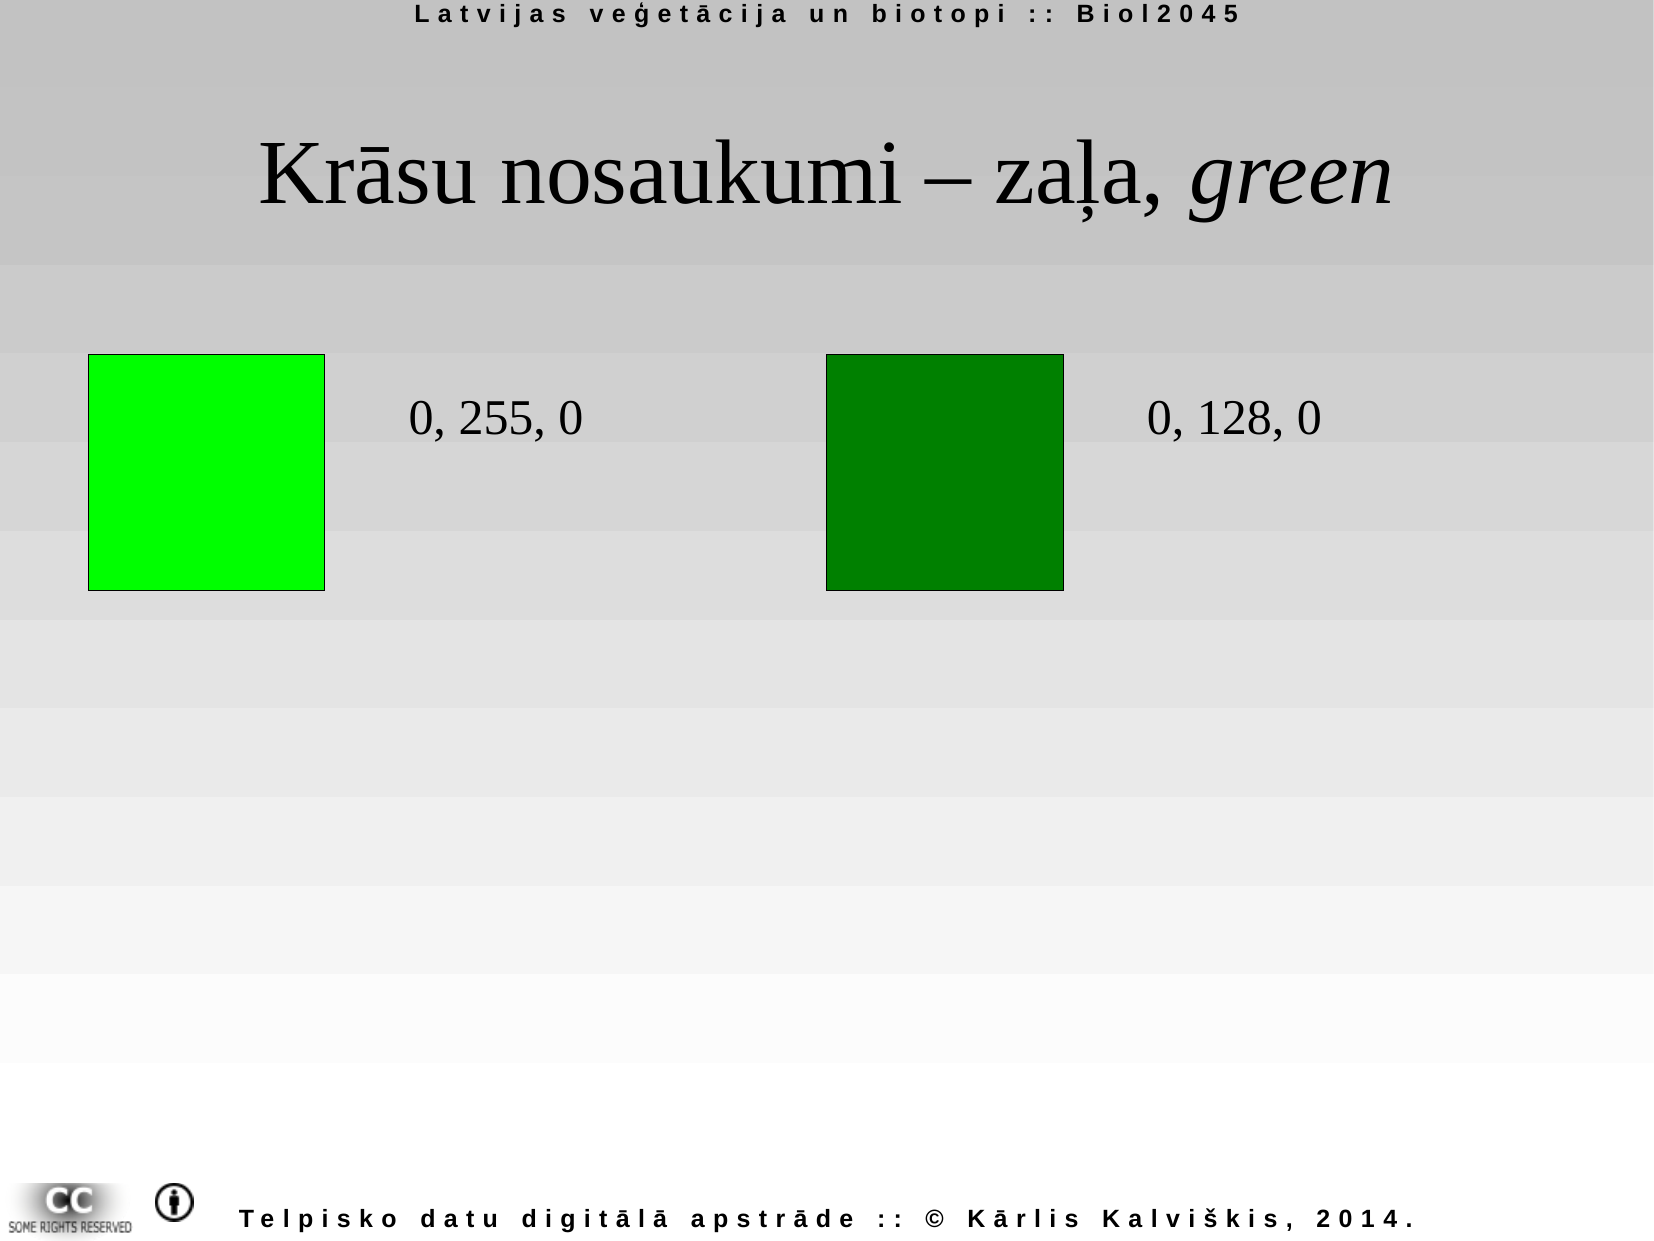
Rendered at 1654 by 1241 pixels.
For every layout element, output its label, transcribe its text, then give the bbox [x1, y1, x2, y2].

title Krāsu nosaukumi – zaļa, green [29, 49, 1625, 296]
text_box [826, 354, 1064, 591]
text_box [88, 354, 325, 591]
text_box 0, 255, 0 [408, 389, 584, 446]
picture [0, 0, 1654, 1241]
text_box 0, 128, 0 [1146, 389, 1338, 446]
